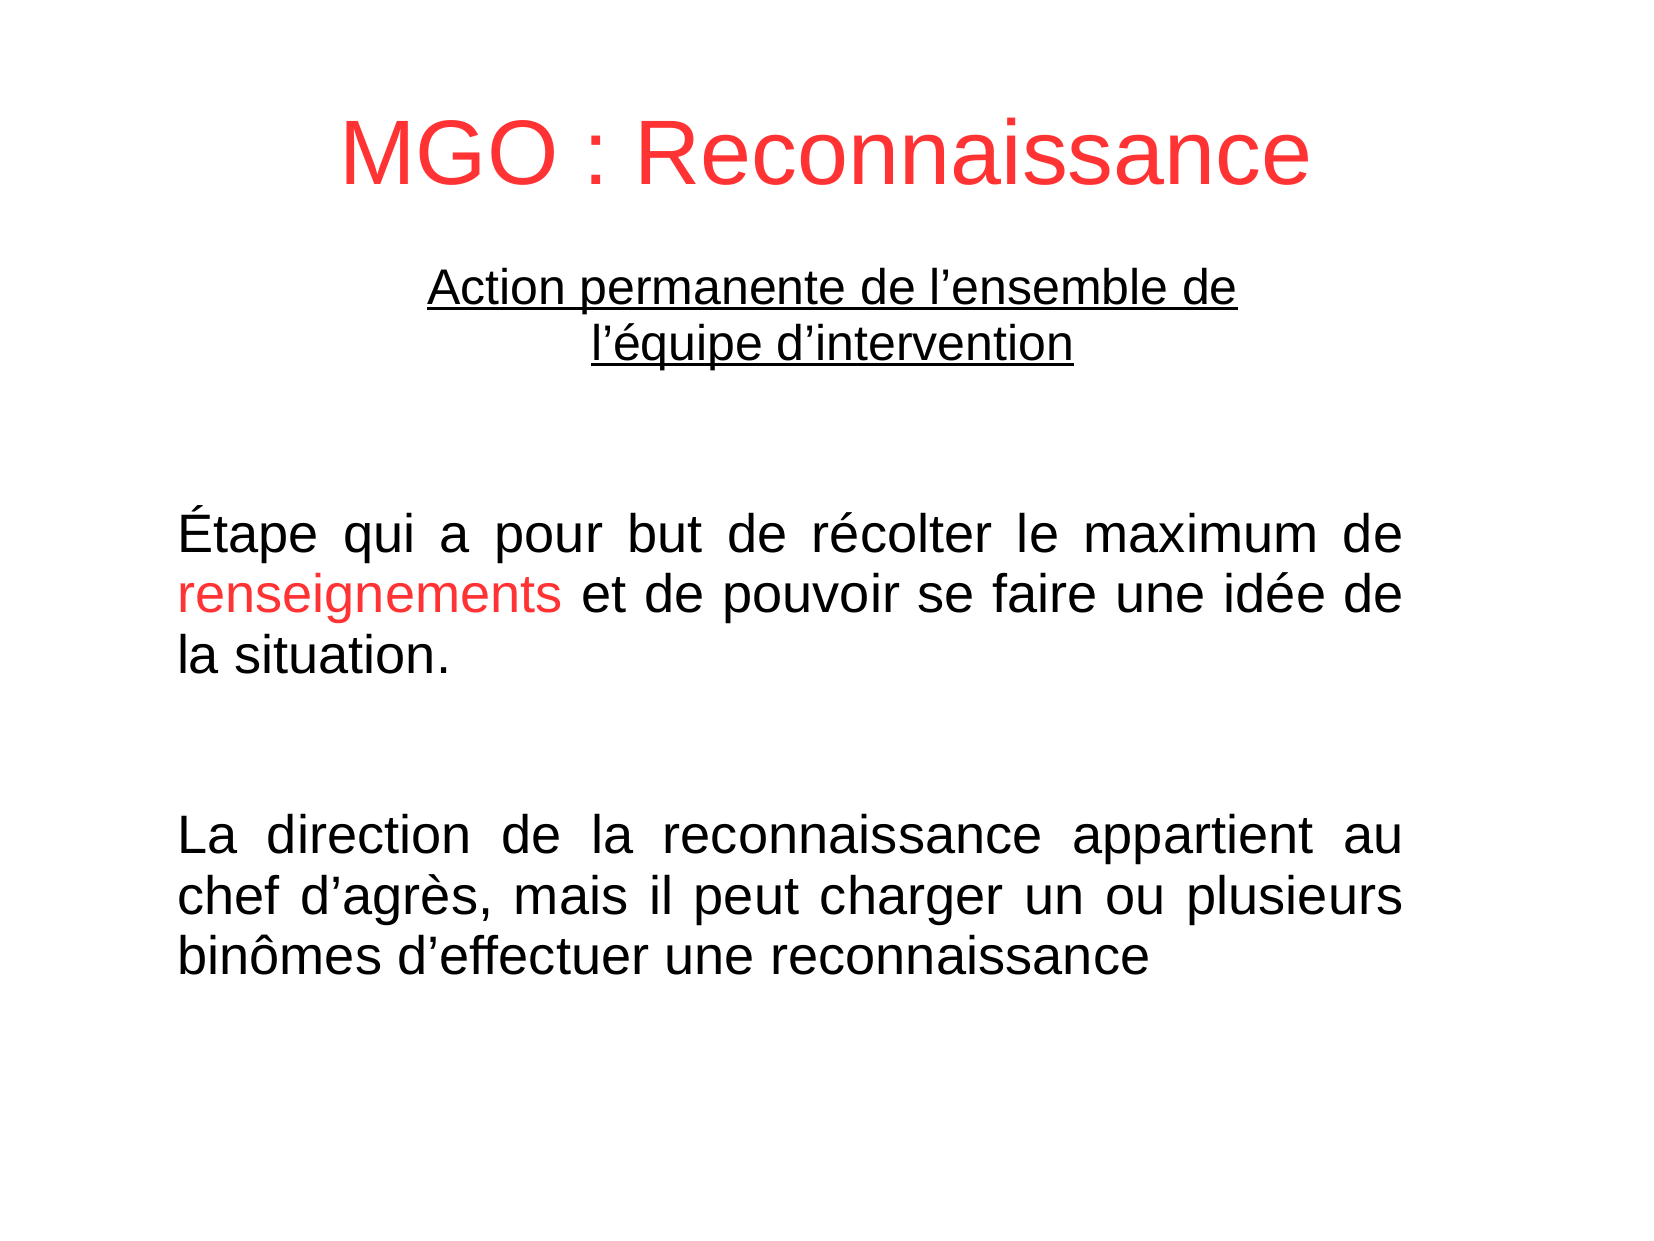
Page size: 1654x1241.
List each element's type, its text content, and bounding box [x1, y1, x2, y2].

list Étape qui a pour but de récolter le maximum de renseignements et de pouvoir se faire une idée de la situation. La direction de la reconnaissance appartient au chef d’agrès, mais il peut charger un ou plusieurs binômes d’effectuer une reconnaissance [177, 425, 1406, 1193]
text_box Action permanente de l’ensemble de l’équipe d’intervention [271, 251, 1288, 378]
title MGO : Reconnaissance [82, 49, 1571, 257]
